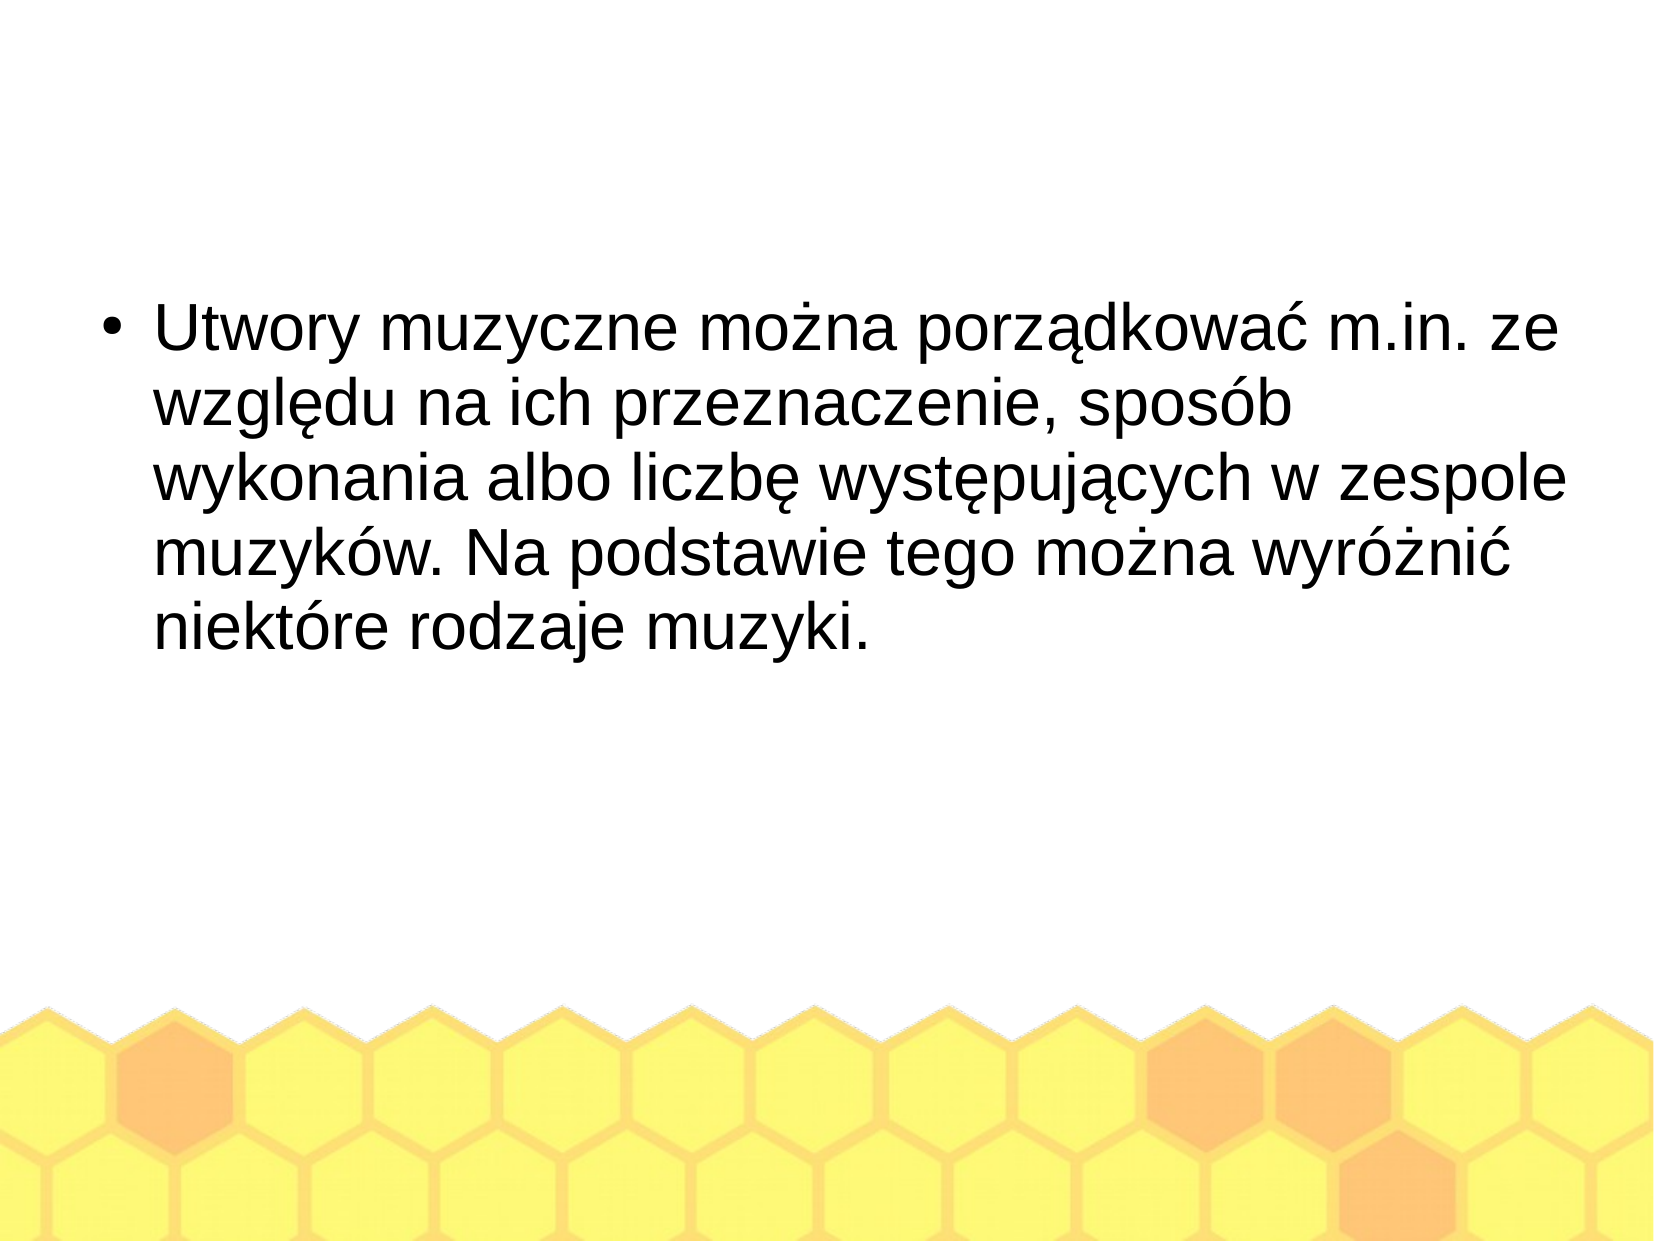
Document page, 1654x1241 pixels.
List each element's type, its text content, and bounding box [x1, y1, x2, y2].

picture [0, 1001, 1654, 1241]
list Utwory muzyczne można porządkować m.in. ze względu na ich przeznaczenie, sposób wykonania albo liczbę występujących w zespole muzyków. Na podstawie tego można wyróżnić niektóre rodzaje muzyki. [82, 290, 1571, 1010]
